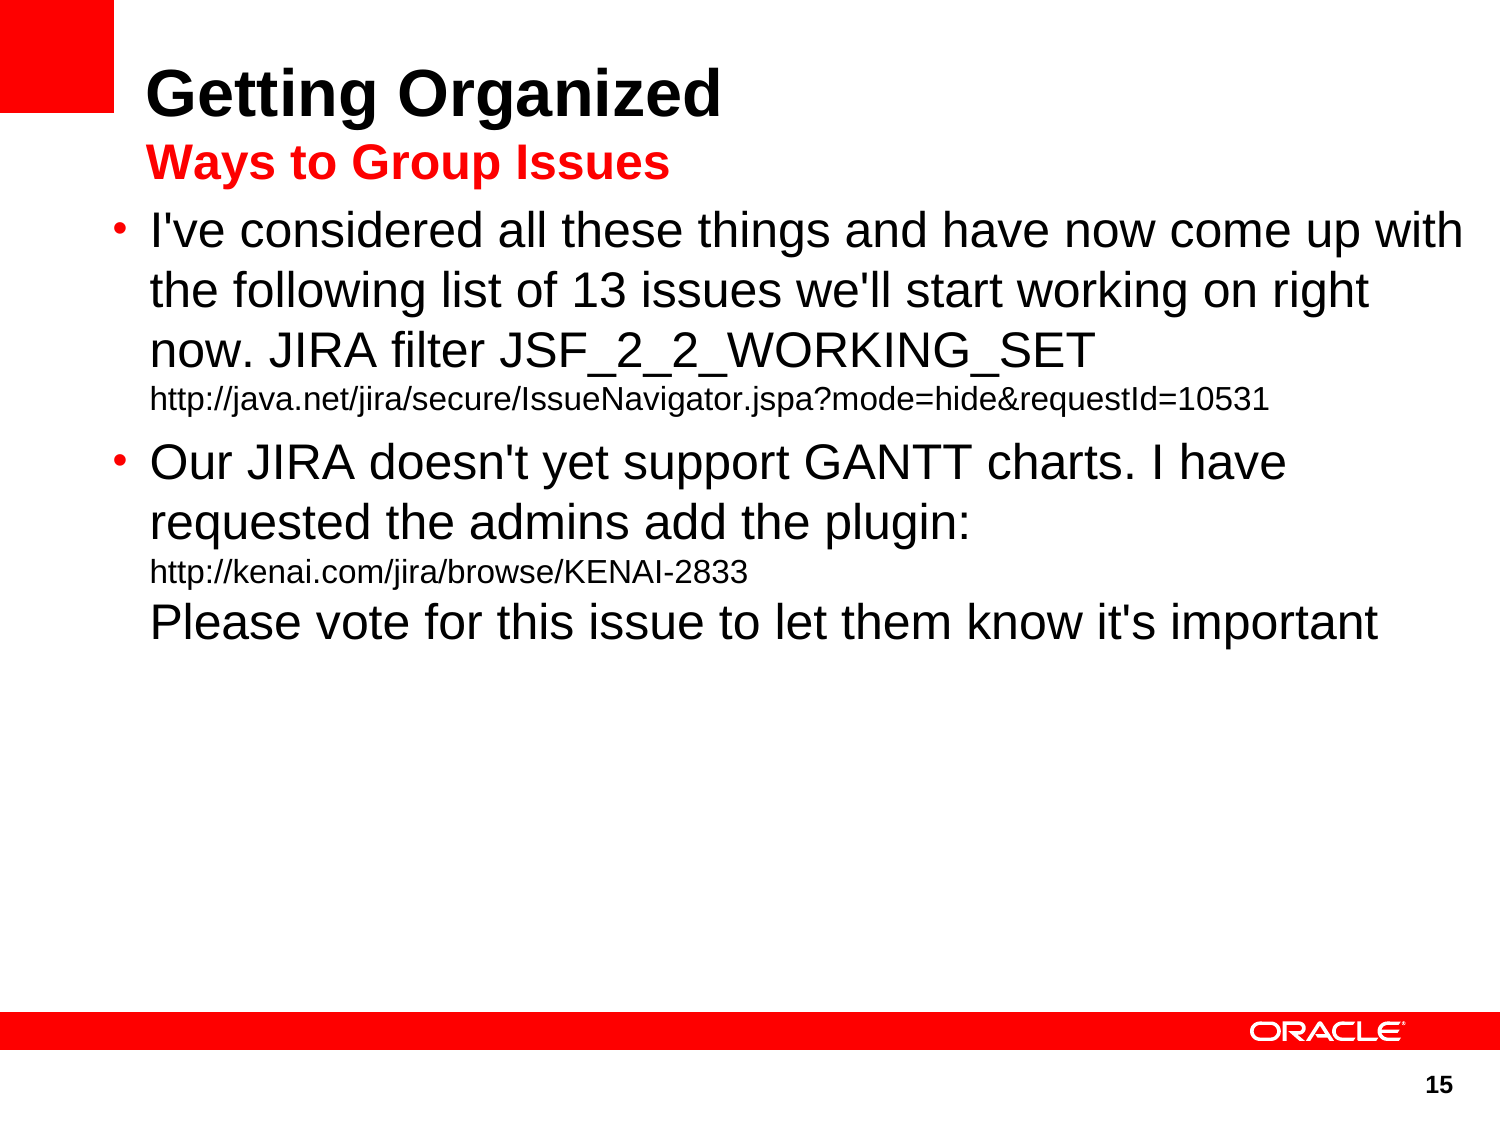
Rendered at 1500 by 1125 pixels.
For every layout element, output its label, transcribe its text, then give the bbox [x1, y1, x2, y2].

picture [0, 1012, 1500, 1050]
picture [0, 0, 114, 113]
title Getting Organized Ways to Group Issues [145, 49, 1390, 197]
list I've considered all these things and have now come up with the following list of 13 issues we'll start working on right now. JIRA filter JSF_2_2_WORKING_SET http://java.net/jira/secure/IssueNavigator.jspa?mode=hide&requestId=10531 Our JIRA doesn't yet support GANTT charts. I have requested the admins add the plugin: http://kenai.com/jira/browse/KENAI-2833 Please vote for this issue to let them know it's important [112, 197, 1469, 911]
